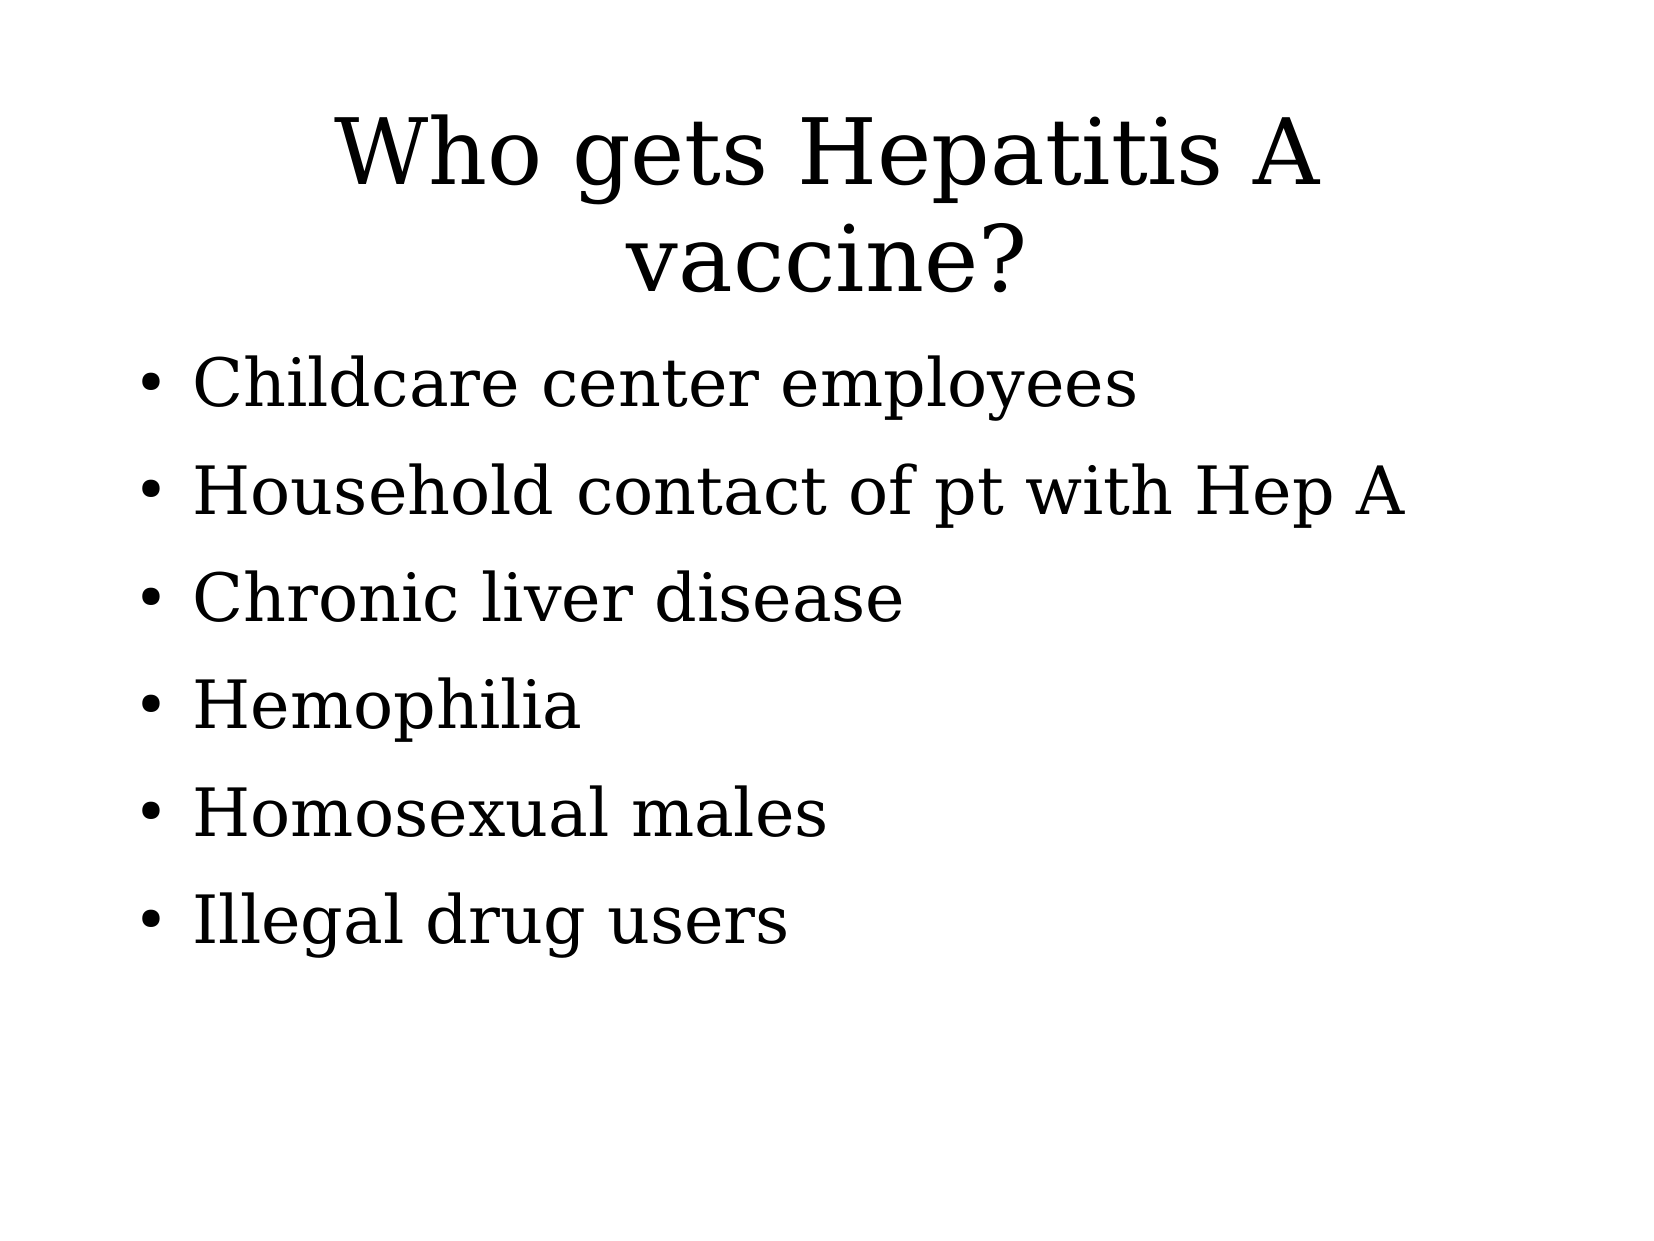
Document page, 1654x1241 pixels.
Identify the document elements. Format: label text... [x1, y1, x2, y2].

list Childcare center employees Household contact of pt with Hep A Chronic liver disease Hemophilia Homosexual males Illegal drug users [121, 344, 1534, 1127]
title Who gets Hepatitis A vaccine? [121, 99, 1534, 314]
